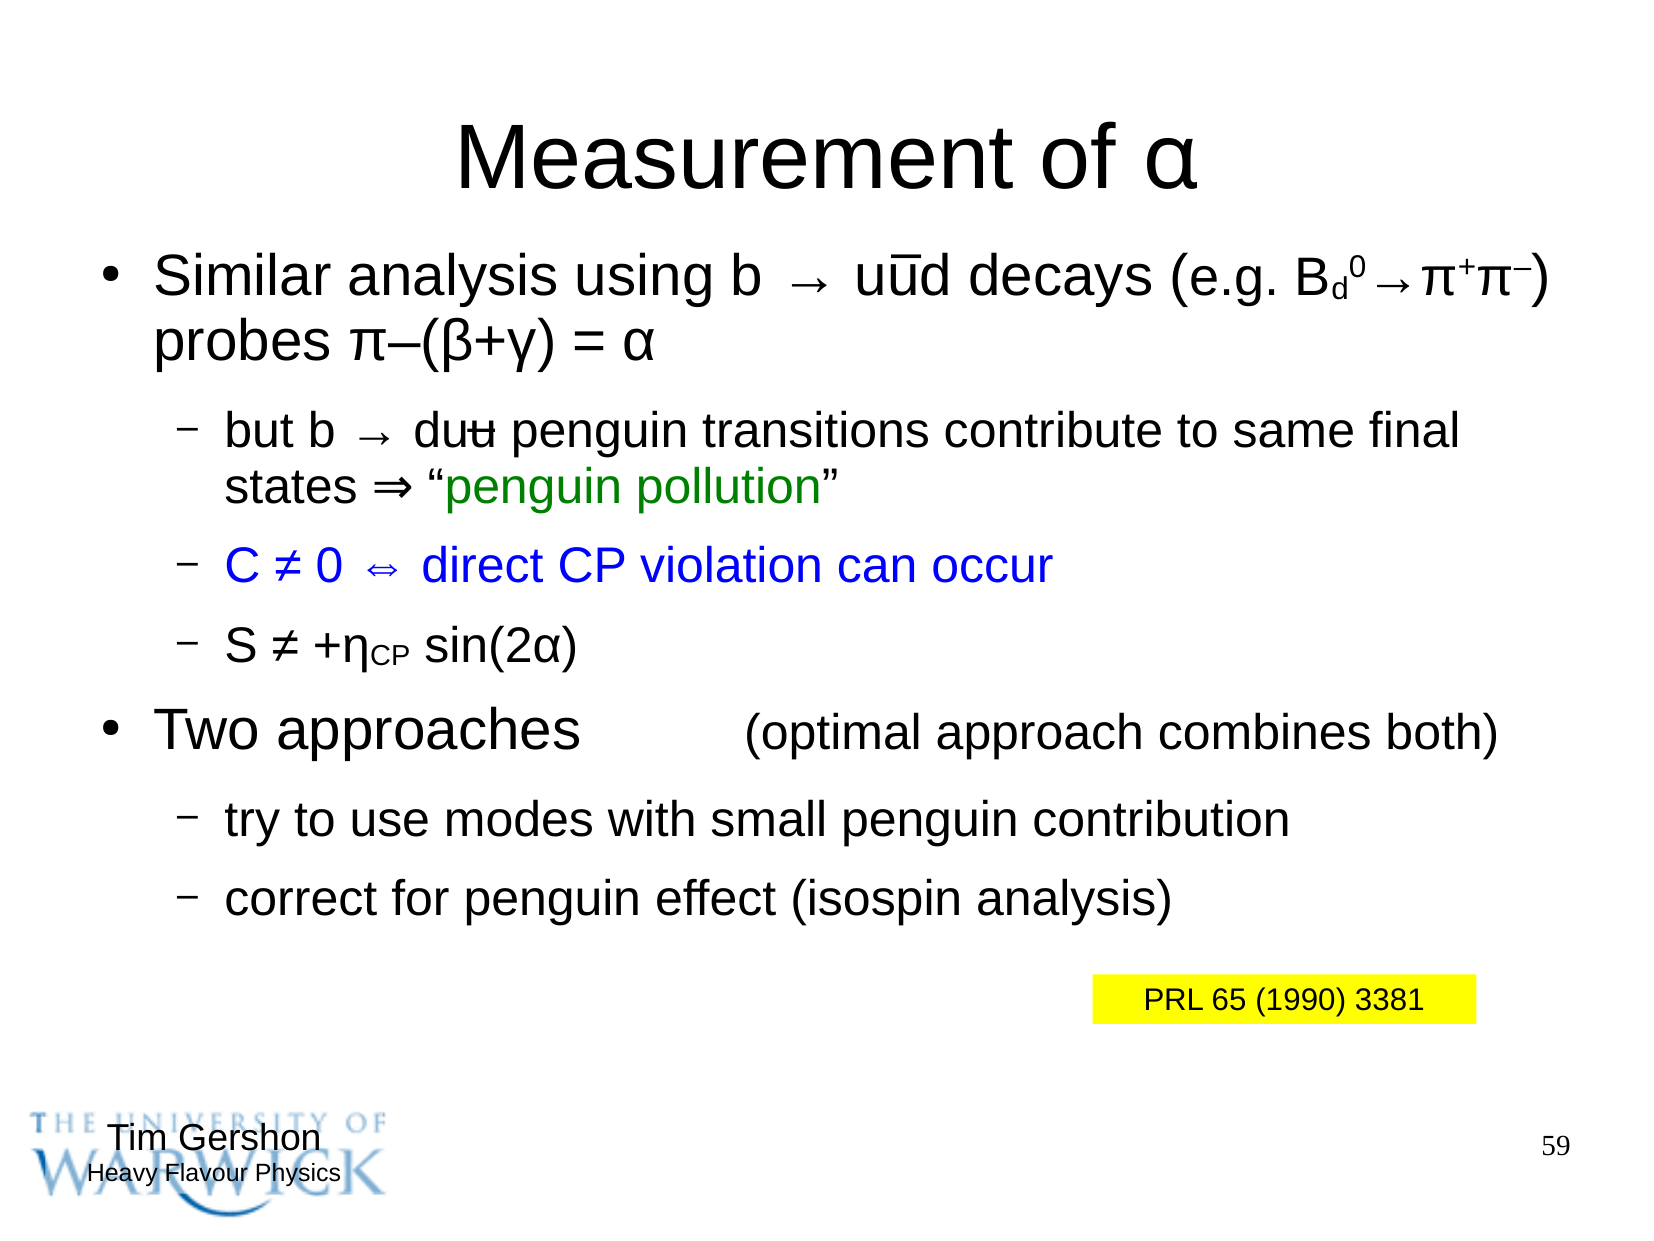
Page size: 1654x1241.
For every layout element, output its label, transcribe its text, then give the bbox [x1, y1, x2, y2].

text_box – [862, 214, 951, 290]
text_box PRL 65 (1990) 3381 [1092, 974, 1477, 1024]
picture [19, 1106, 406, 1232]
text_box – [437, 391, 526, 462]
list Similar analysis using b → uud decays (e.g. Bd0→π+π–) probes π–(β+γ) = α but b → duu penguin transitions contribute to same final states ⇒ “penguin pollution” C ≠ 0 ⇔ direct CP violation can occur S ≠ +ηCP sin(2α) Two approaches (optimal approach combines both) try to use modes with small penguin contribution correct for penguin effect (isospin analysis) [82, 242, 1571, 1047]
title Measurement of α [82, 49, 1571, 242]
text_box Tim Gershon Heavy Flavour Physics [45, 1108, 383, 1194]
